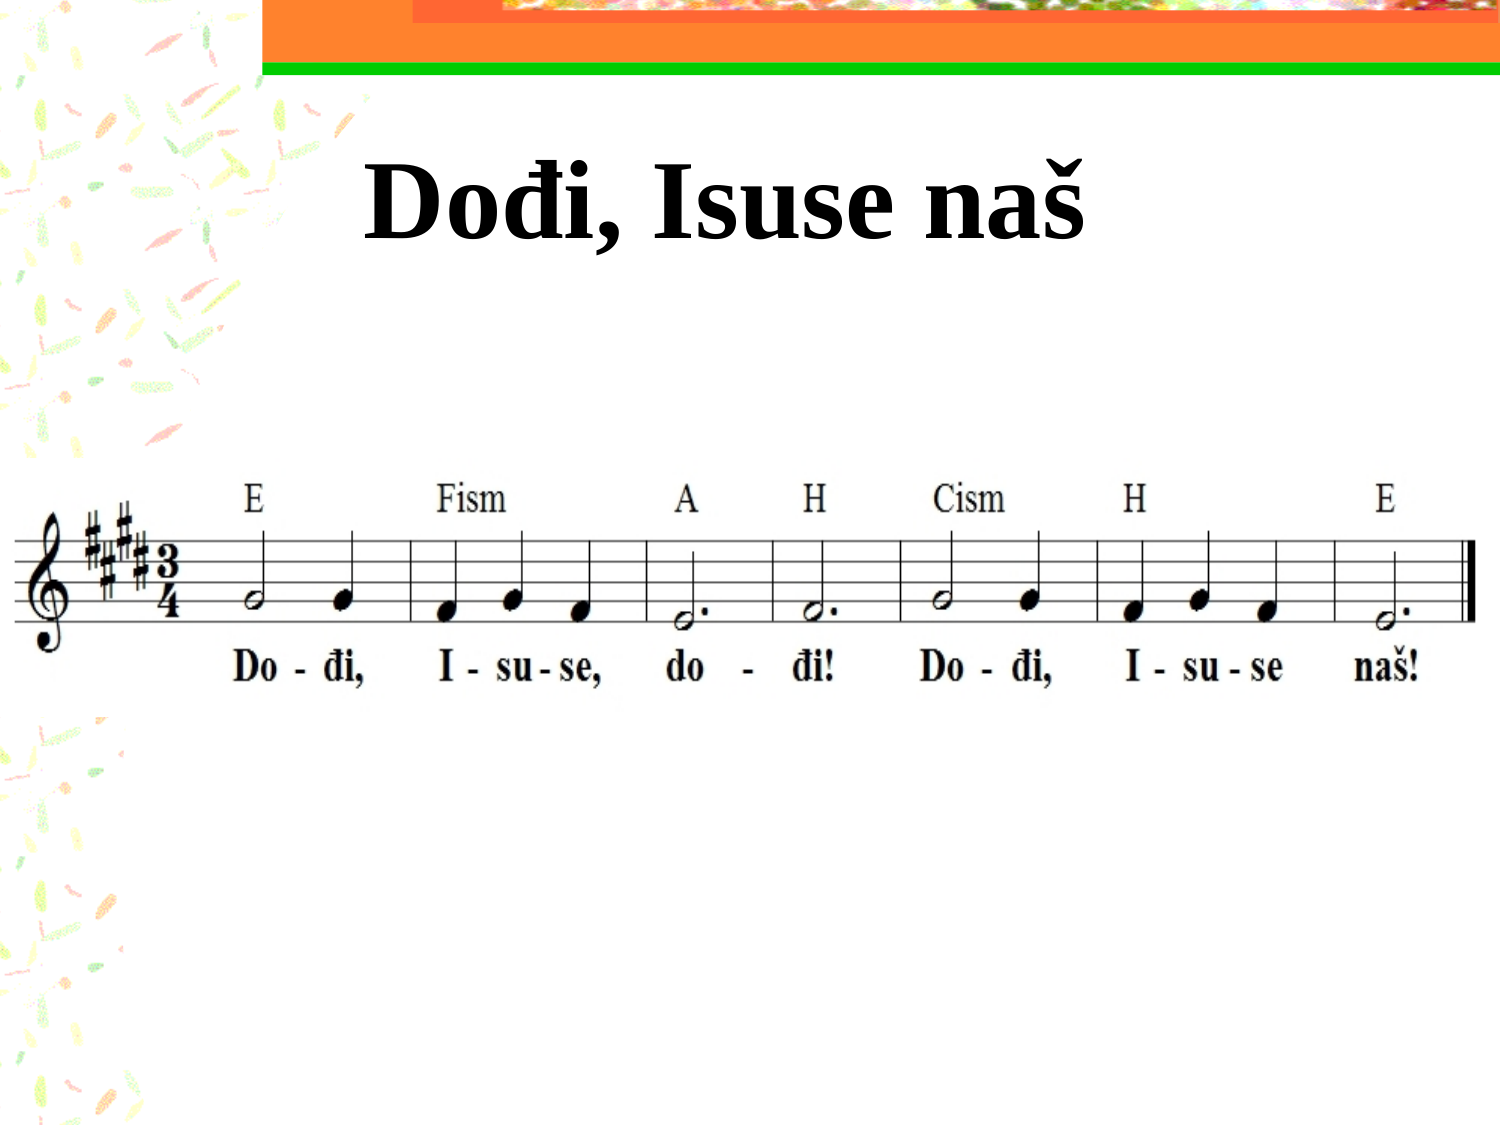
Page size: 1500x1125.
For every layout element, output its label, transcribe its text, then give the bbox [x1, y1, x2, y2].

picture [412, 0, 1500, 23]
text_box Dođi, Isuse naš [87, 99, 1363, 288]
picture [0, 0, 1500, 1125]
